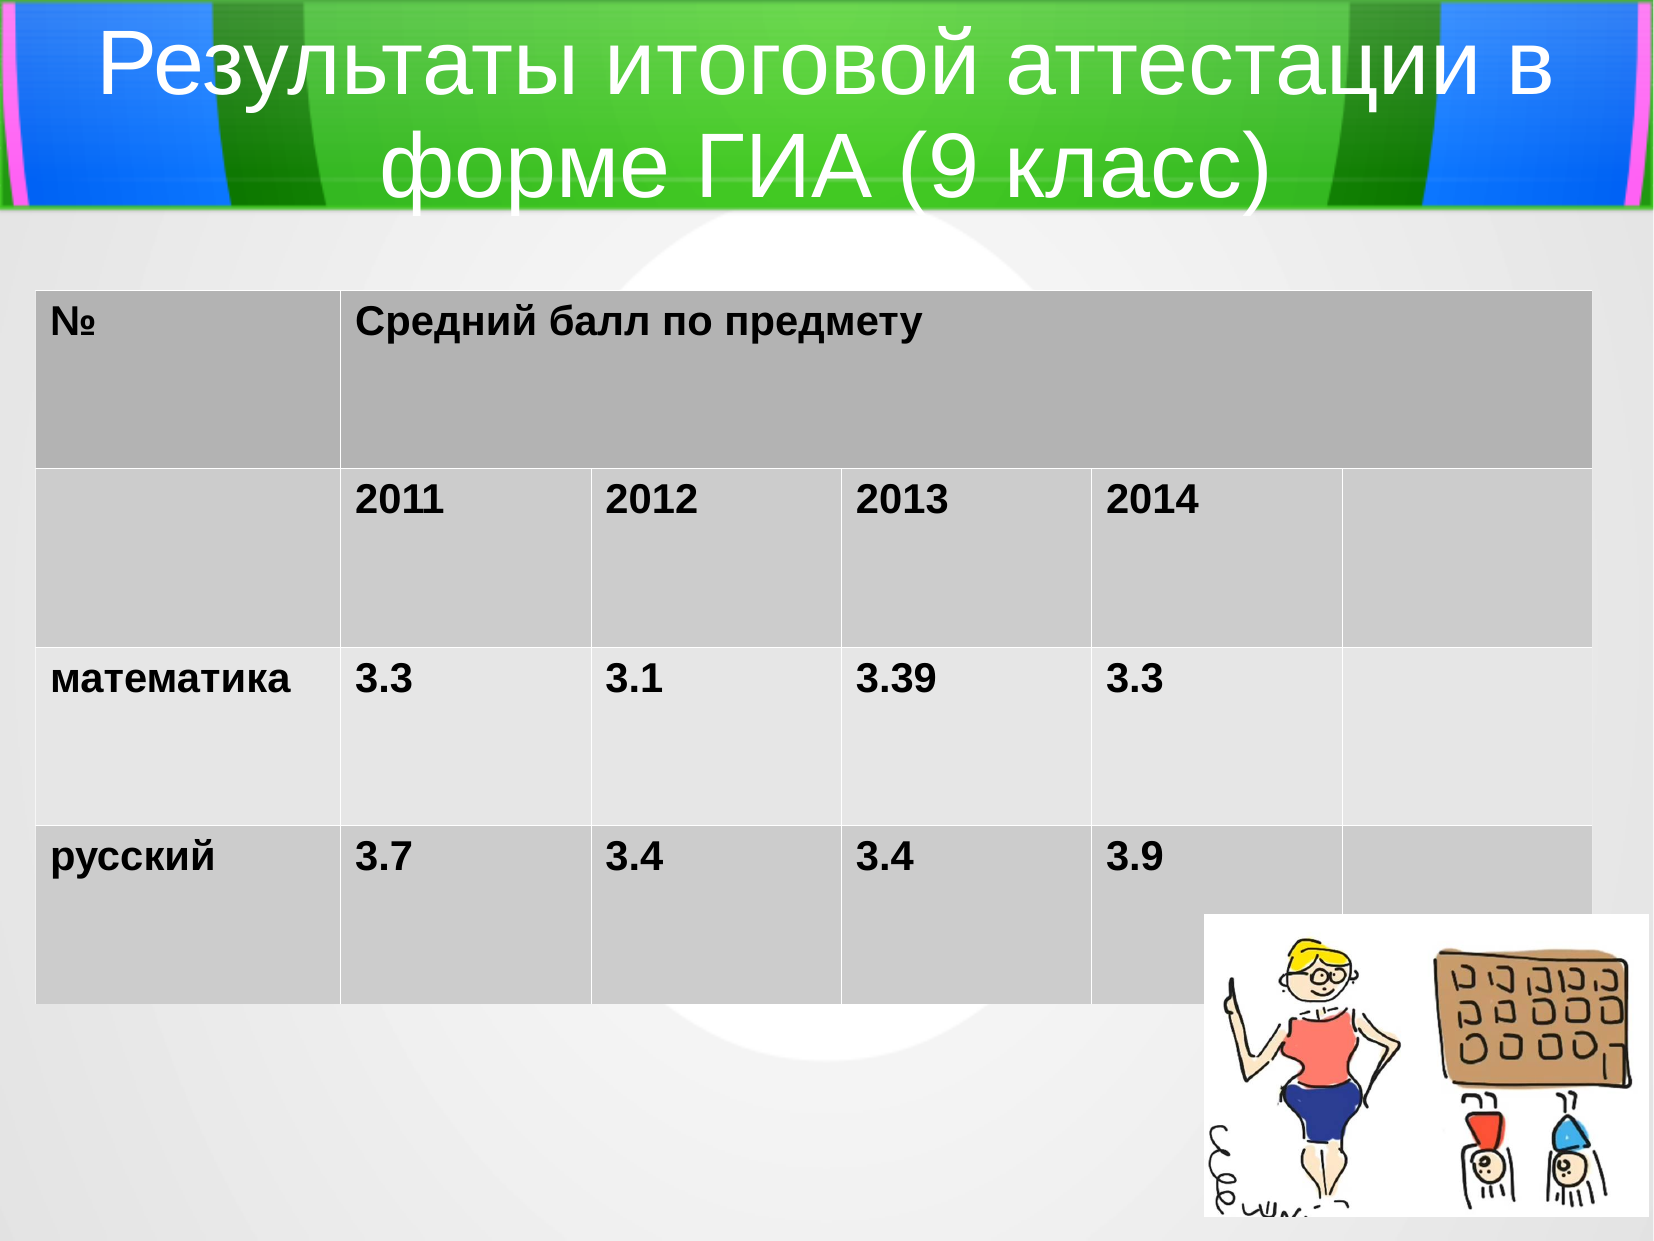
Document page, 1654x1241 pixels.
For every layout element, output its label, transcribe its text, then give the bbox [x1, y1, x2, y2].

picture [0, 0, 1654, 1241]
title Результаты итоговой аттестации в форме ГИА (9 класс) [82, 11, 1571, 217]
